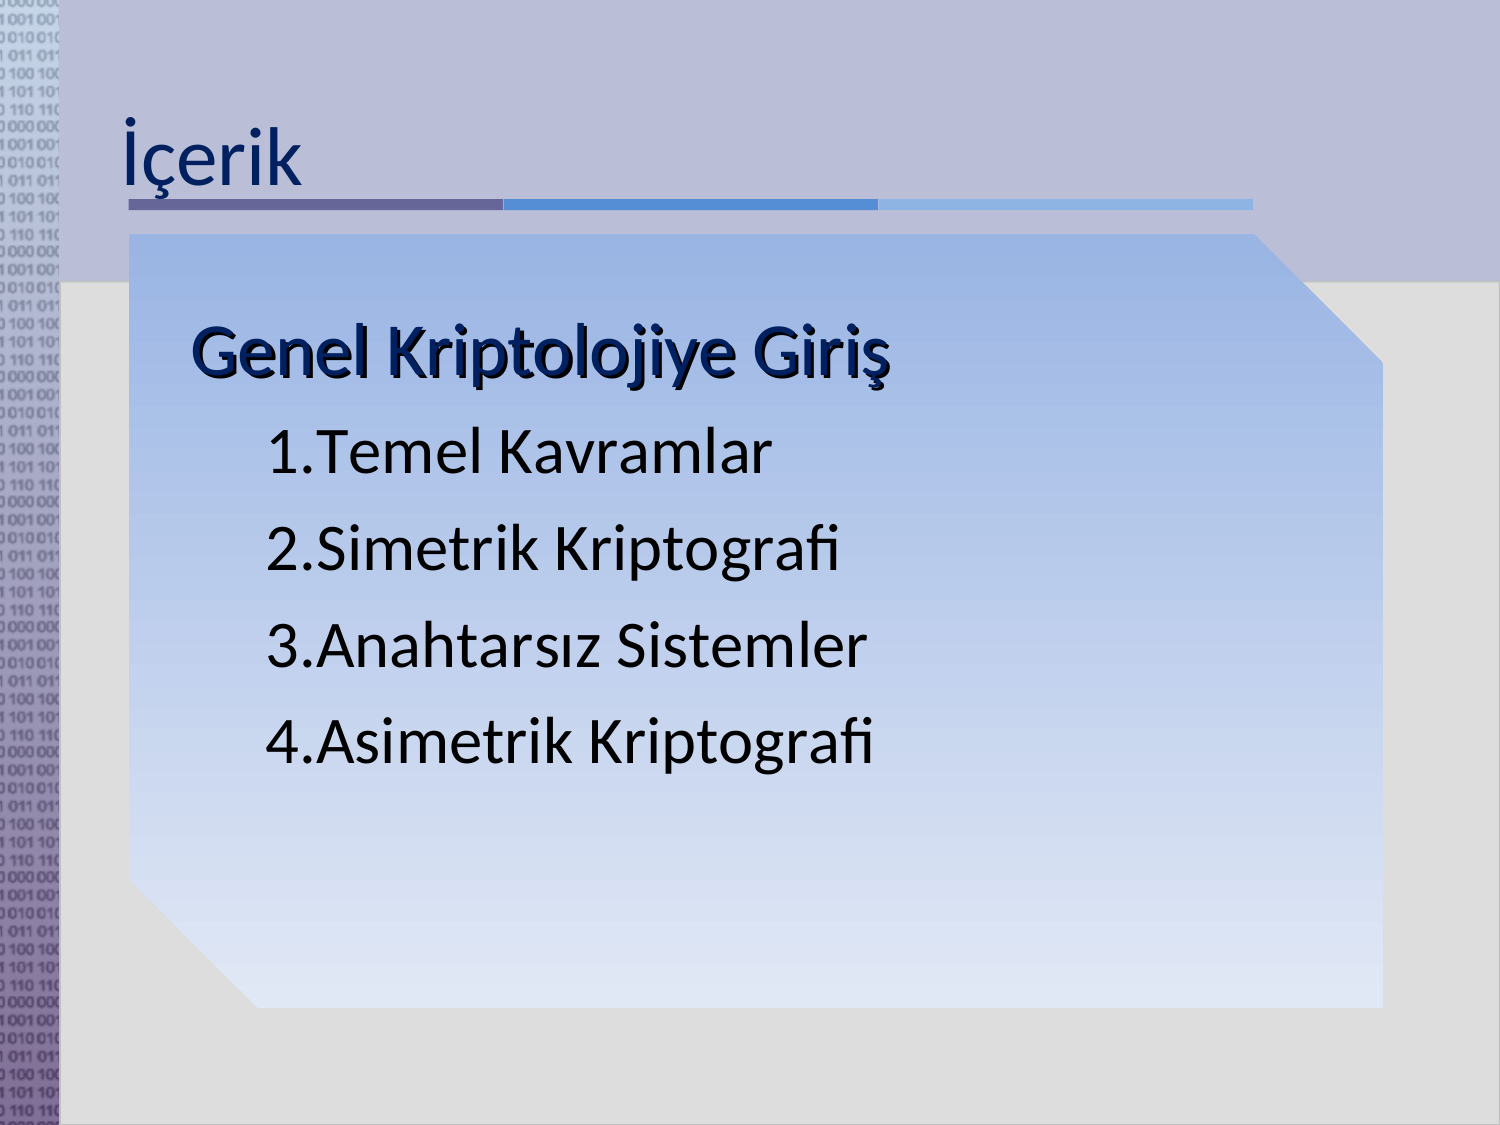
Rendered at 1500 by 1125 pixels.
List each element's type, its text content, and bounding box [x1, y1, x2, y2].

text_box [128, 199, 1253, 211]
text_box [128, 234, 1383, 1008]
picture [0, 0, 60, 1125]
text_box İçerik [105, 94, 844, 211]
text_box Genel Kriptolojiye Giriş 1.Temel Kavramlar 2.Simetrik Kriptografi 3.Anahtarsız Sistemler 4.Asimetrik Kriptografi [175, 292, 1301, 950]
